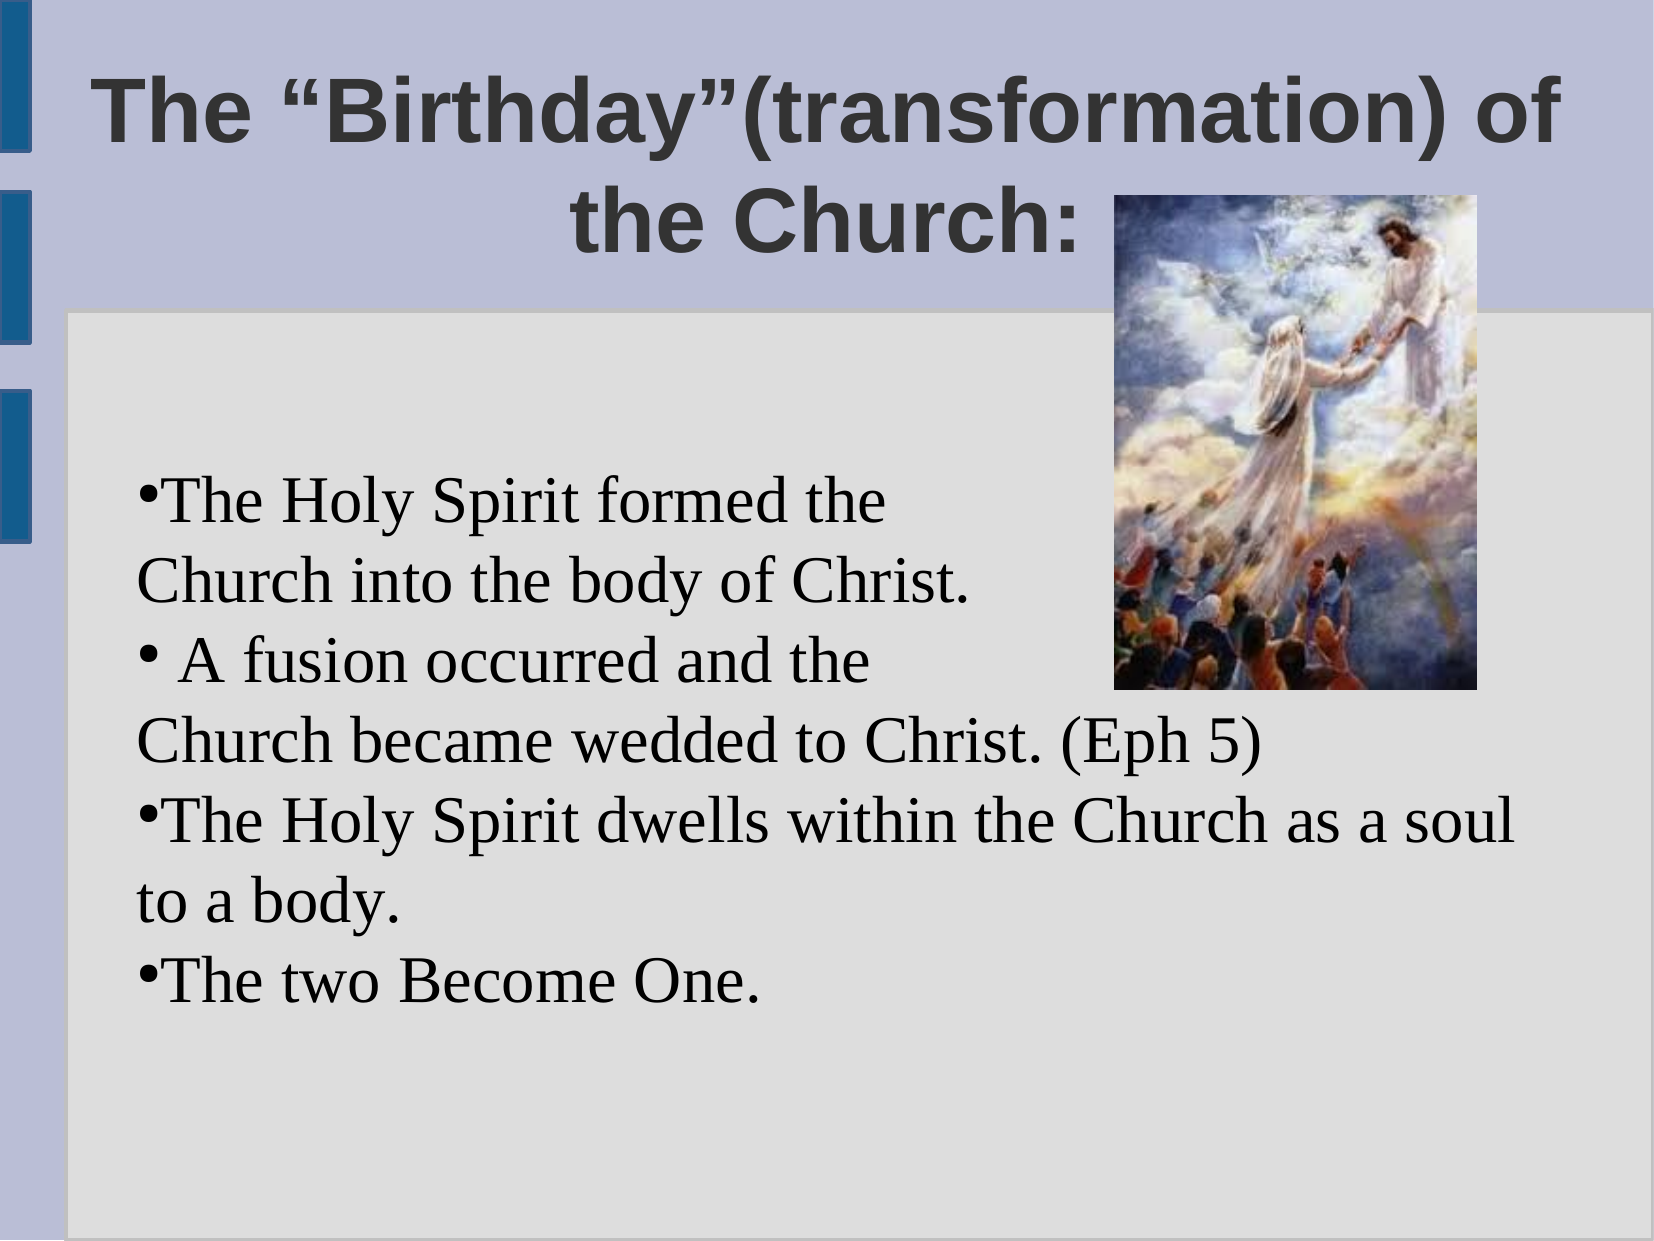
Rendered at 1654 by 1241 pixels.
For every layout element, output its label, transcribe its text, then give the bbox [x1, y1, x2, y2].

subtitle The Holy Spirit formed the Church into the body of Christ. A fusion occurred and the Church became wedded to Christ. (Eph 5) The Holy Spirit dwells within the Church as a soul to a body. The two Become One. [121, 452, 1534, 1019]
picture [1114, 195, 1477, 690]
title The “Birthday”(transformation) of the Church: [82, 50, 1571, 256]
